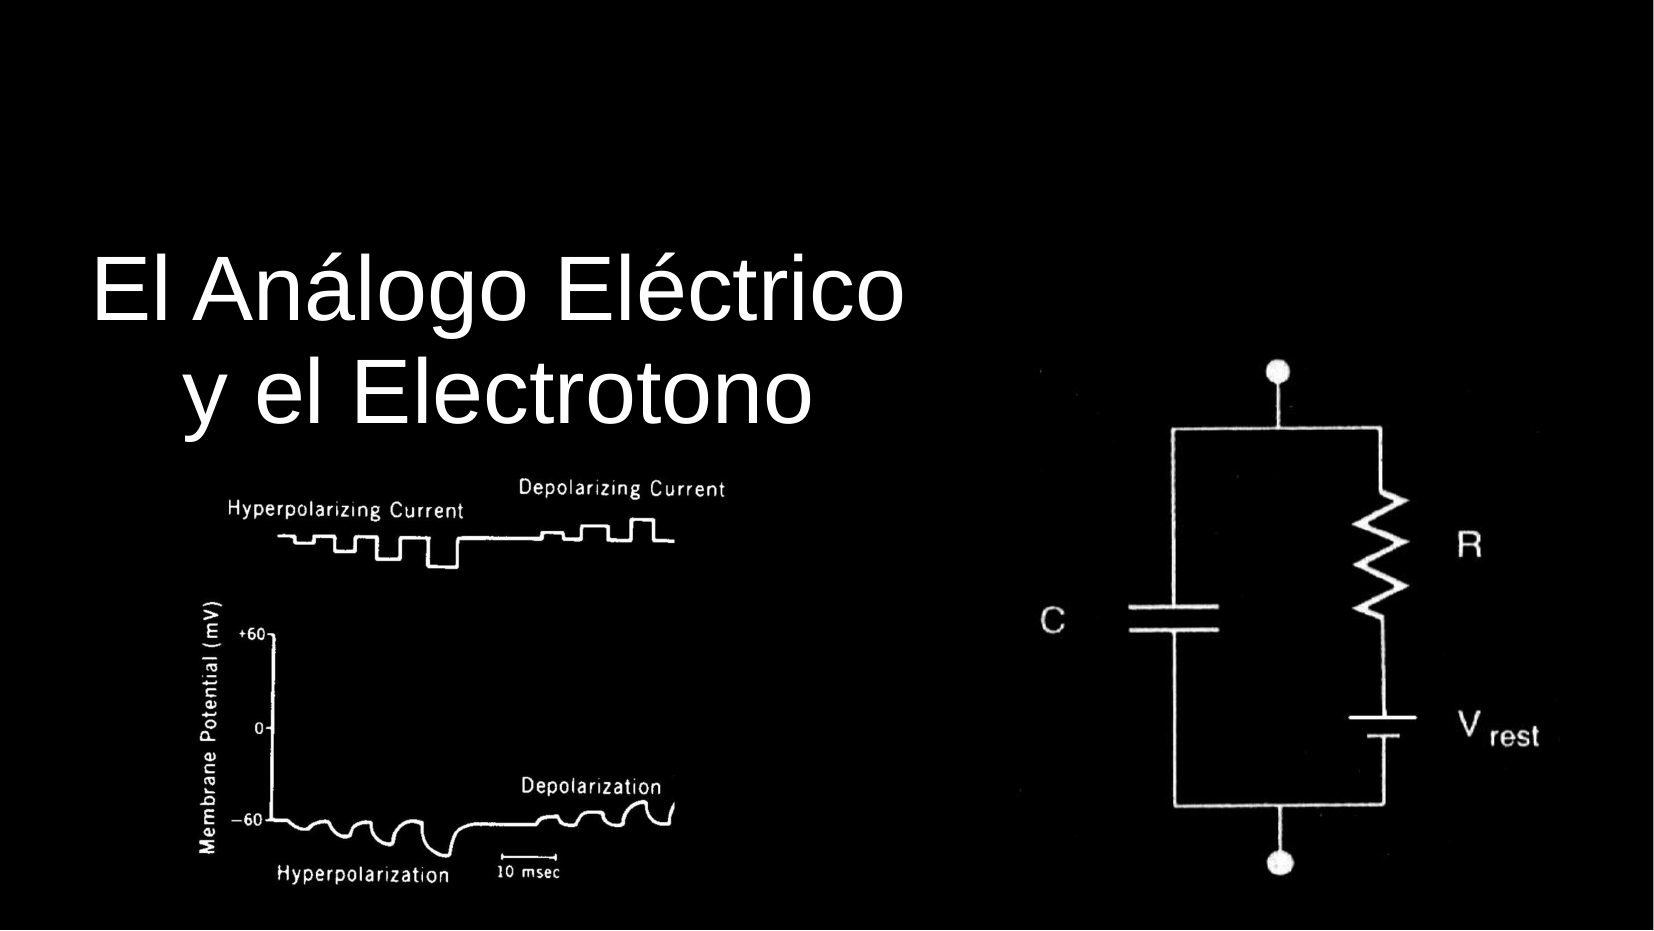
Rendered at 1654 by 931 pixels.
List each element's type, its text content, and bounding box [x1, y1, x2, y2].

picture [177, 472, 739, 886]
title El Análogo Eléctrico y el Electrotono [53, 237, 945, 443]
picture [1007, 357, 1565, 886]
